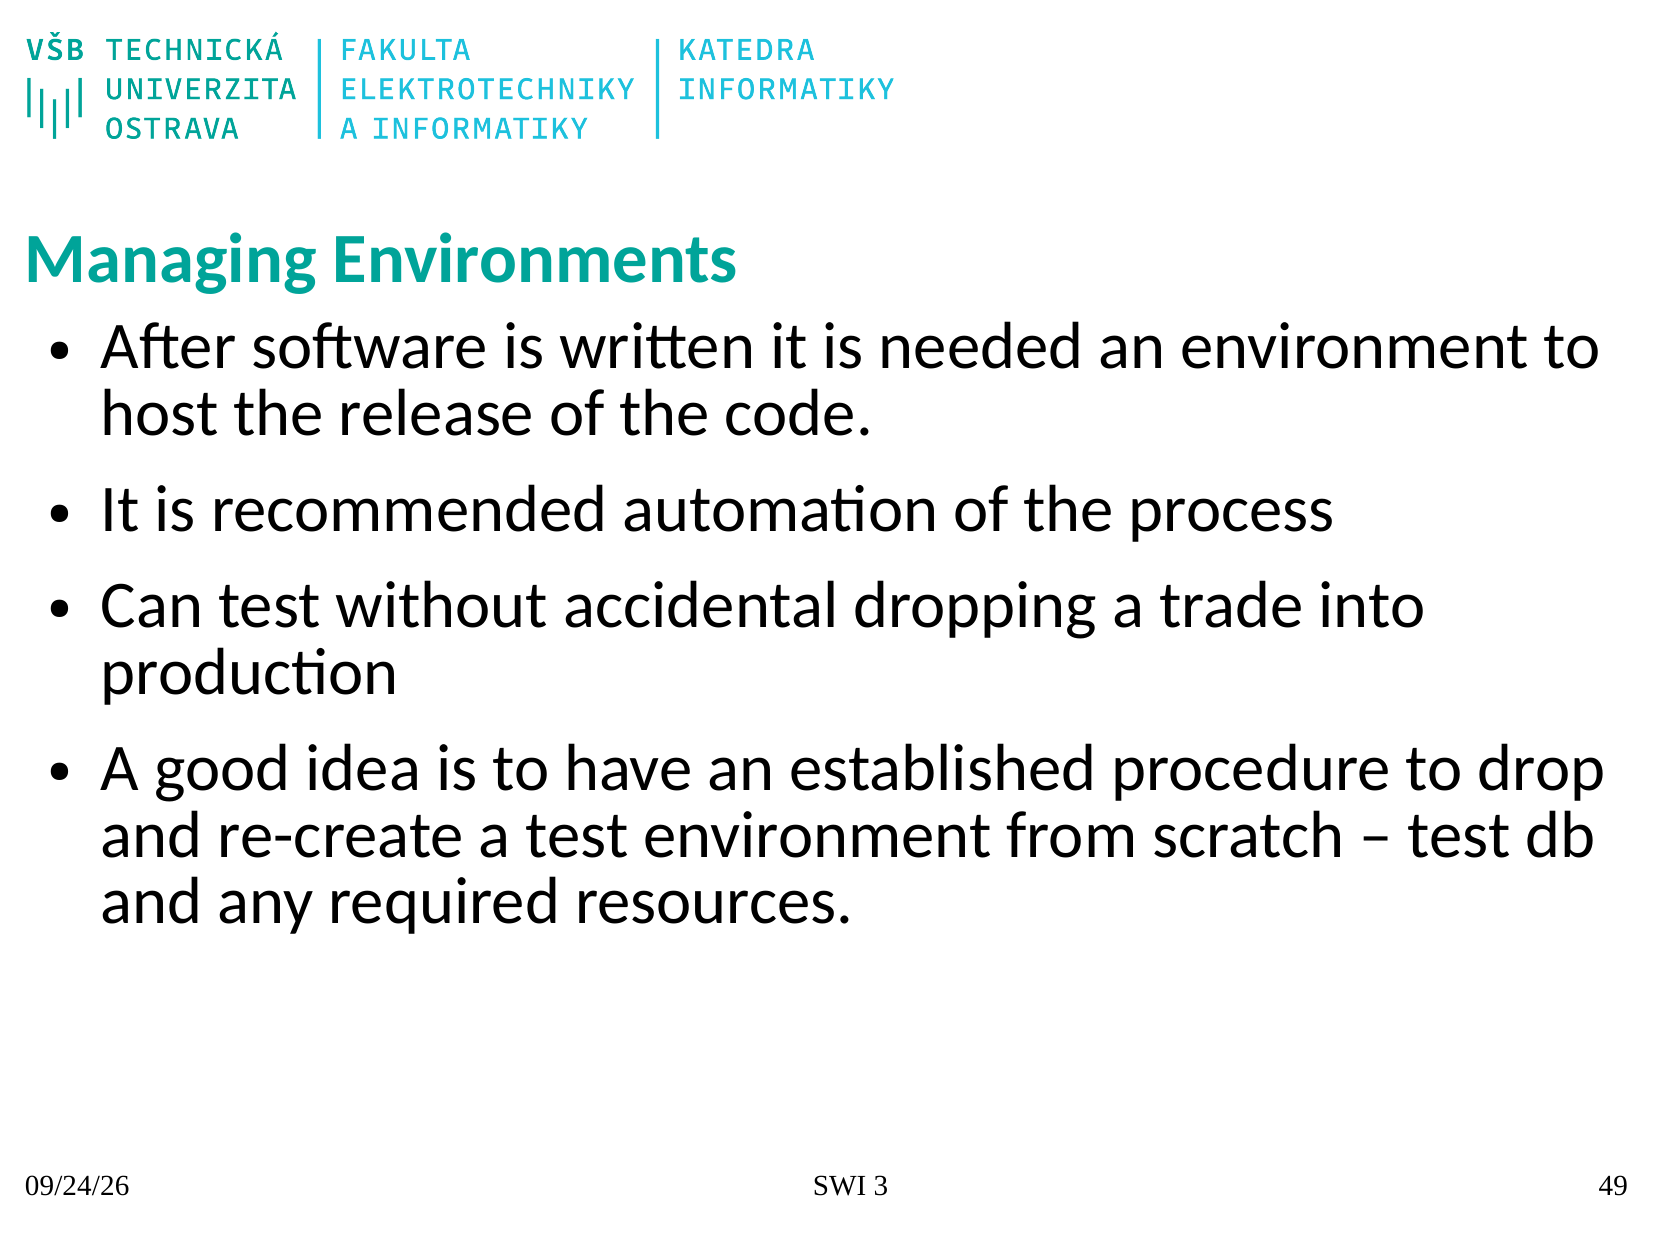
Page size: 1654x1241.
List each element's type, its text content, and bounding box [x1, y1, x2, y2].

picture [26, 31, 894, 139]
title Managing Environments [24, 169, 1629, 300]
list After software is written it is needed an environment to host the release of the code. It is recommended automation of the process Can test without accidental dropping a trade into production A good idea is to have an established procedure to drop and re-create a test environment from scratch – test db and any required resources. [30, 318, 1629, 1146]
